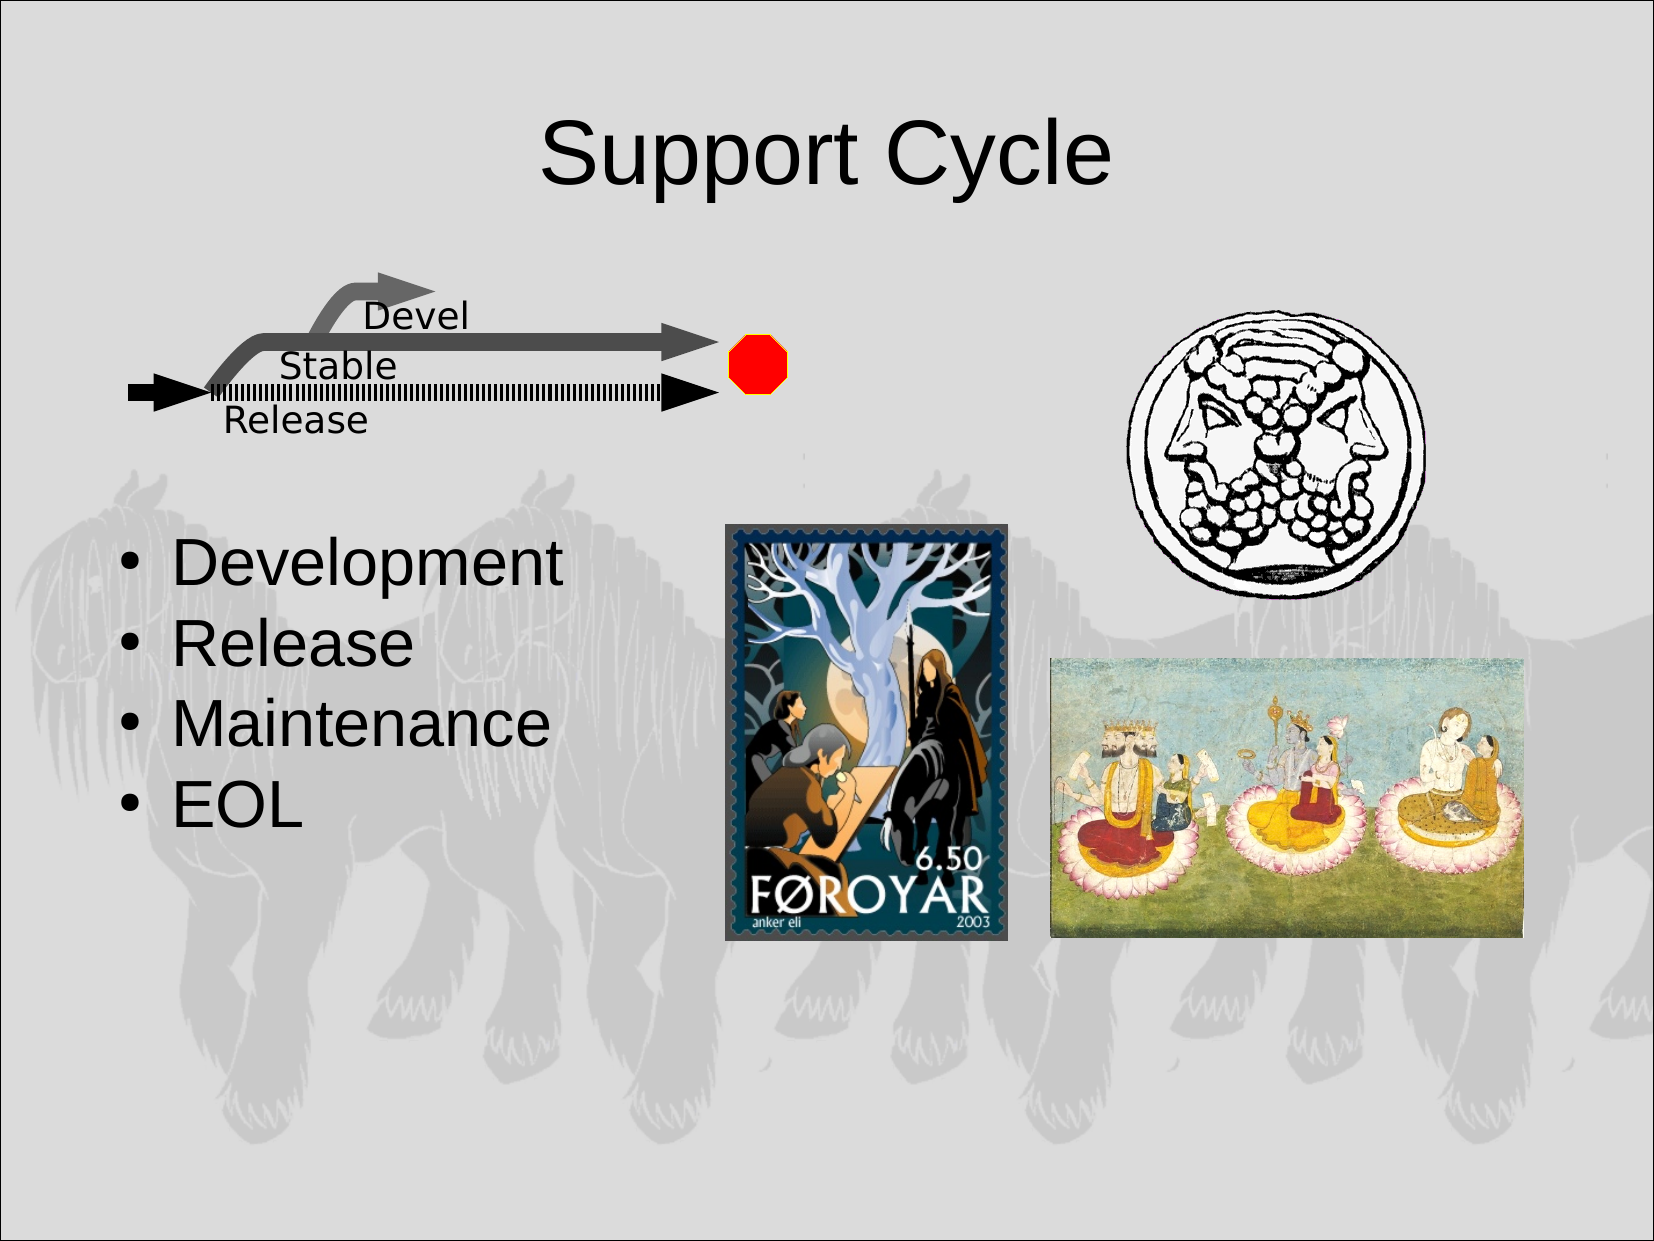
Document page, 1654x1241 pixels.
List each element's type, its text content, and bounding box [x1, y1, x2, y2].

text_box Stable [264, 337, 541, 397]
text_box Devel [347, 287, 691, 346]
title Support Cycle [82, 49, 1571, 257]
picture [725, 524, 1008, 941]
picture [1050, 658, 1524, 938]
picture [1126, 310, 1426, 601]
text_box Release [208, 391, 466, 451]
text_box [728, 334, 788, 395]
list Development Release Maintenance EOL [82, 525, 1571, 1109]
